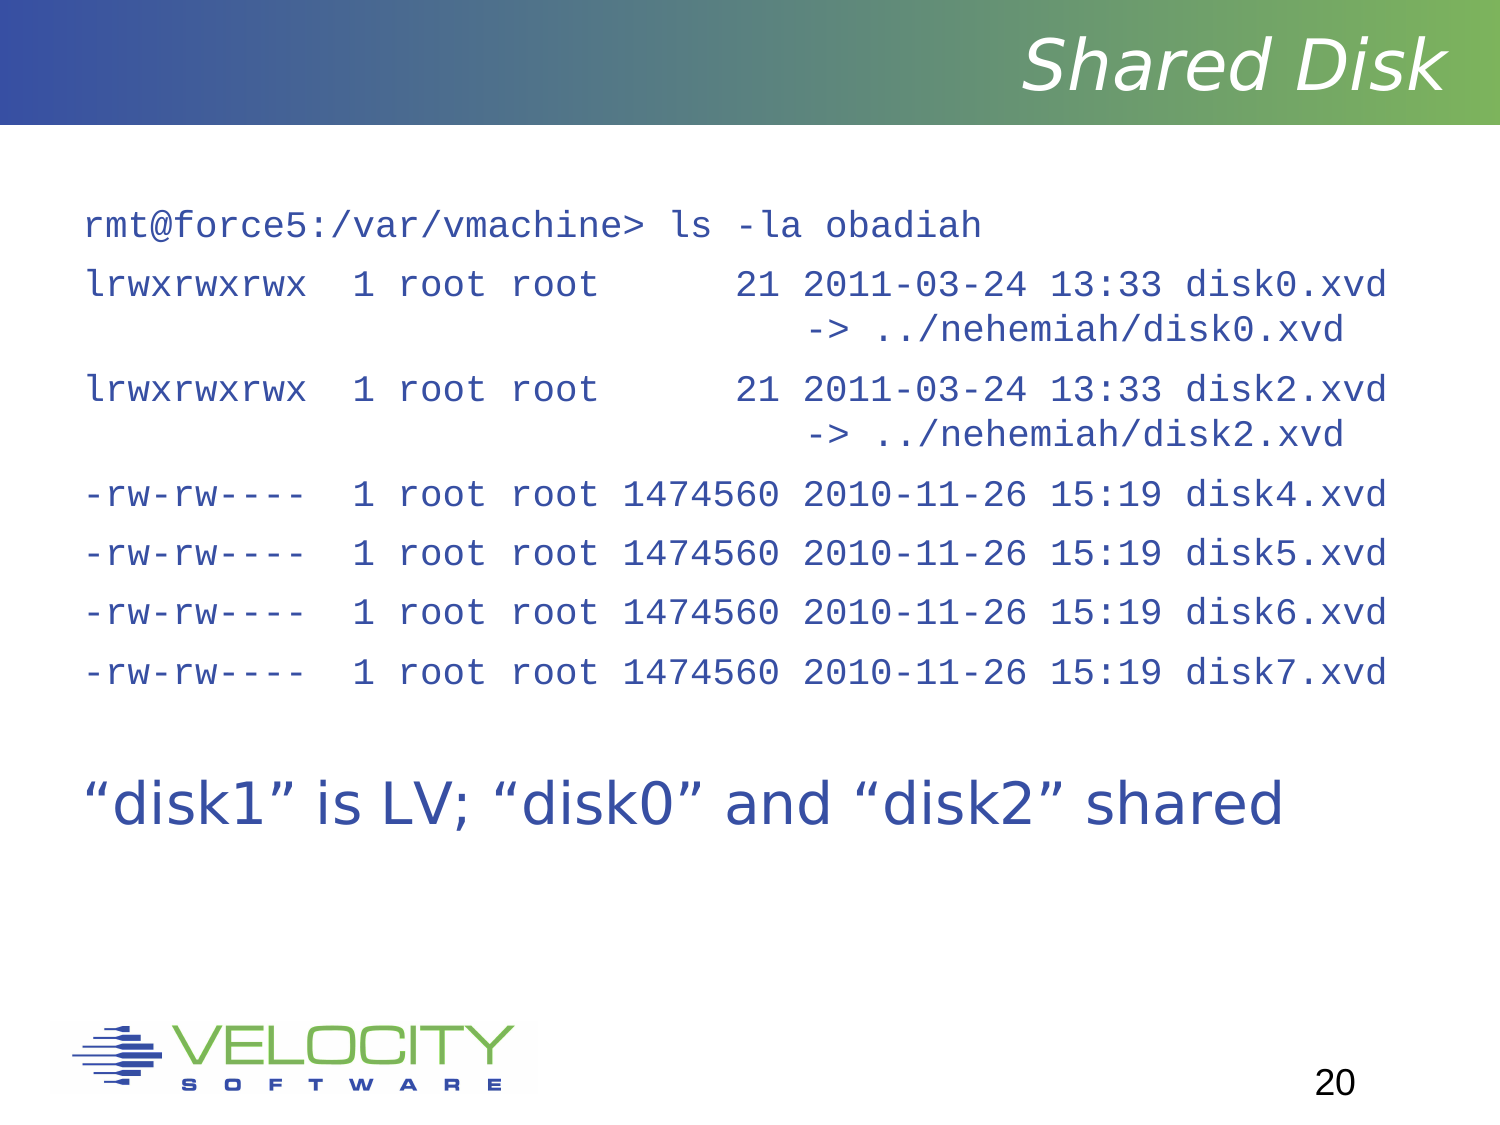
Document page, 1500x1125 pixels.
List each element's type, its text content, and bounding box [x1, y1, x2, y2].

picture [50, 1021, 538, 1094]
title Shared Disk [62, 12, 1463, 113]
list rmt@force5:/var/vmachine> ls -la obadiah lrwxrwxrwx 1 root root 21 2011-03-24 13:33 disk0.xvd -> ../nehemiah/disk0.xvd lrwxrwxrwx 1 root root 21 2011-03-24 13:33 disk2.xvd -> ../nehemiah/disk2.xvd -rw-rw---- 1 root root 1474560 2010-11-26 15:19 disk4.xvd -rw-rw---- 1 root root 1474560 2010-11-26 15:19 disk5.xvd -rw-rw---- 1 root root 1474560 2010-11-26 15:19 disk6.xvd -rw-rw---- 1 root root 1474560 2010-11-26 15:19 disk7.xvd “disk1” is LV; “disk0” and “disk2” shared [40, 192, 1471, 914]
